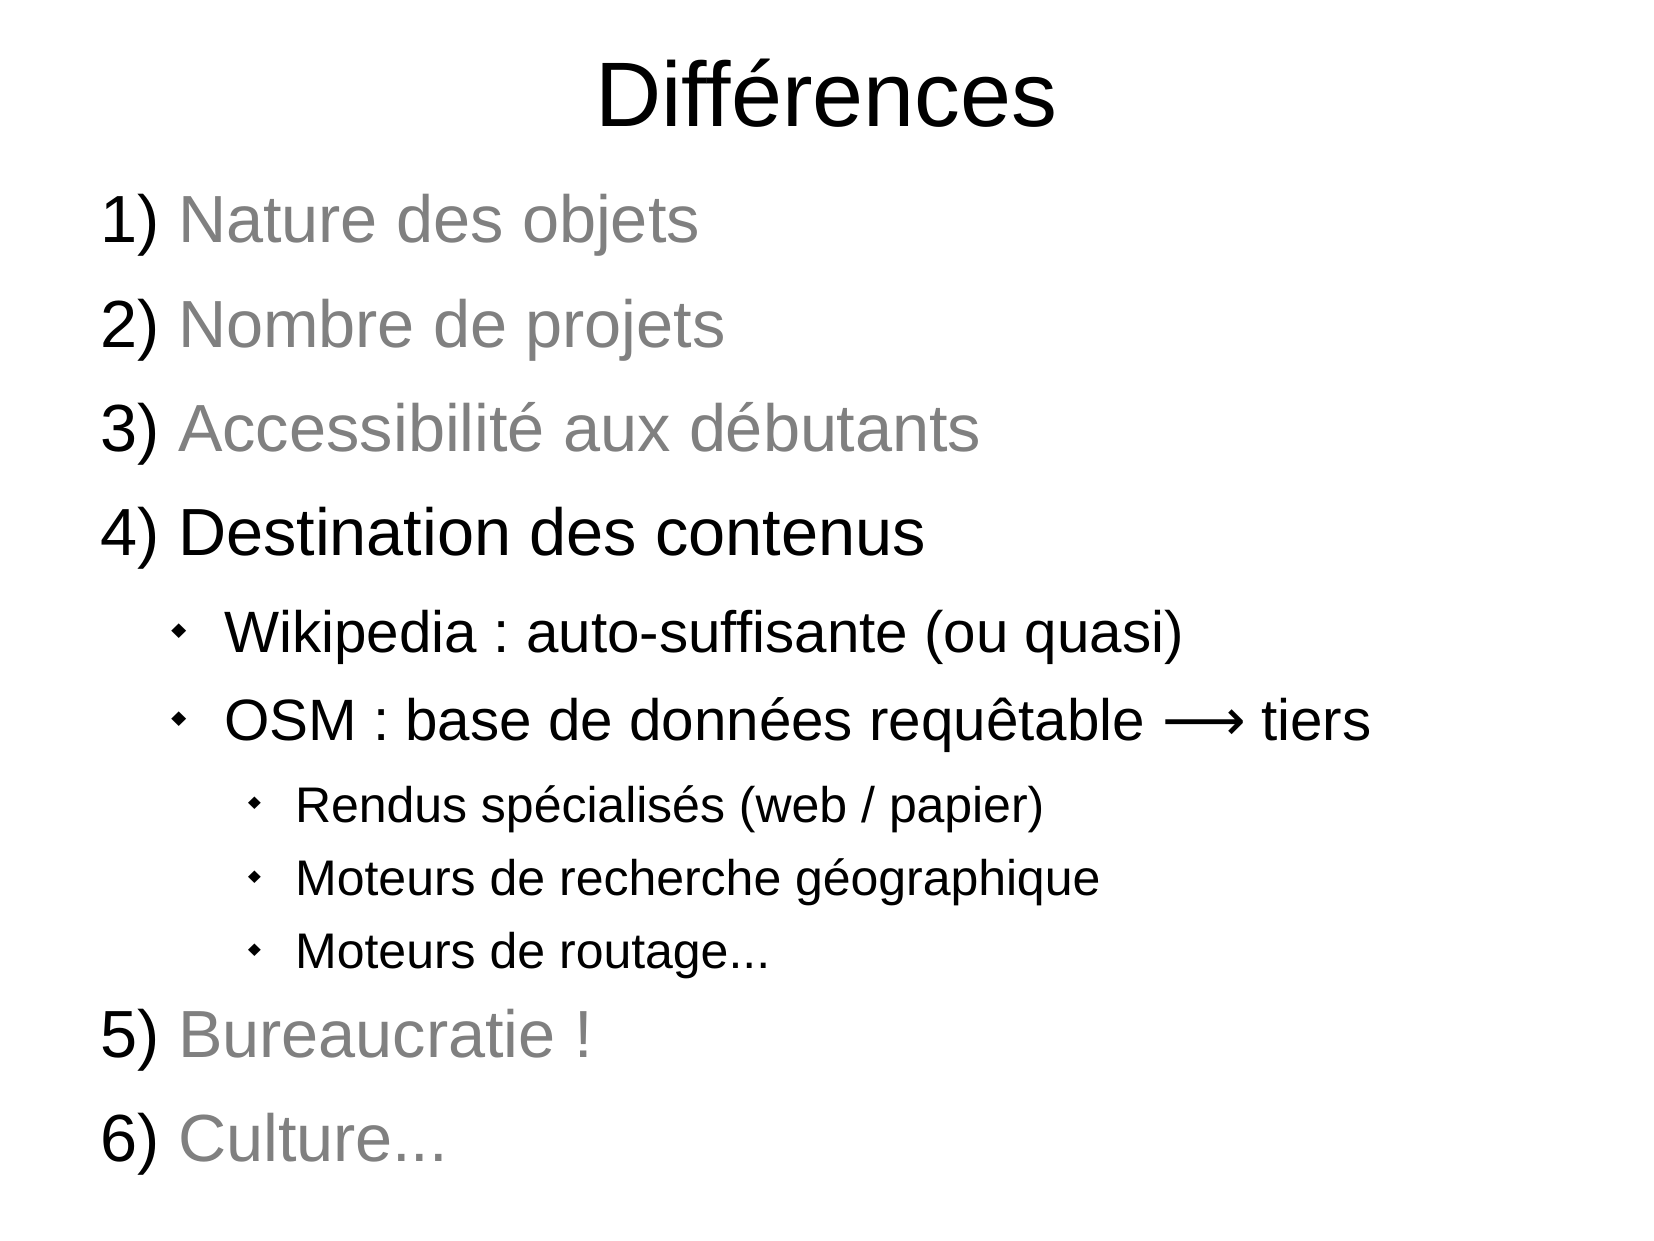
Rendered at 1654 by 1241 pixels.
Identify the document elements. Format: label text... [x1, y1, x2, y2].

list Nature des objets Nombre de projets Accessibilité aux débutants Destination des contenus Wikipedia : auto-suffisante (ou quasi) OSM : base de données requêtable ⟶ tiers Rendus spécialisés (web / papier) Moteurs de recherche géographique Moteurs de routage... Bureaucratie ! Culture... [82, 182, 1538, 1190]
title Différences [82, 43, 1571, 147]
